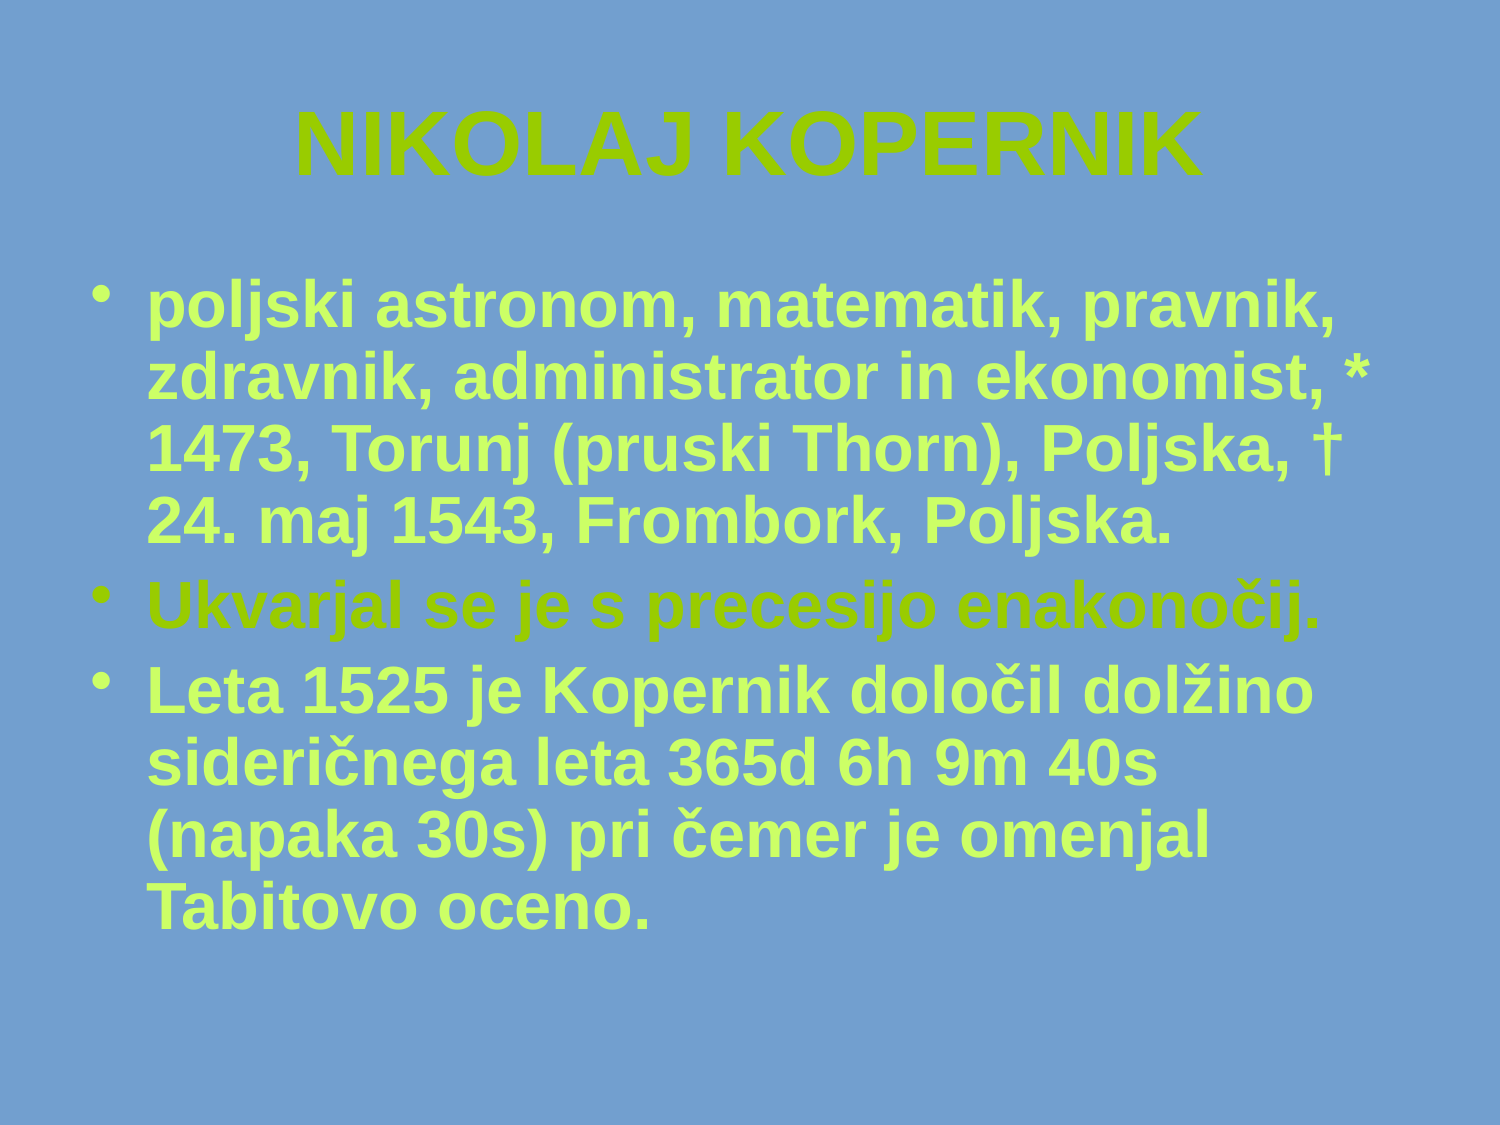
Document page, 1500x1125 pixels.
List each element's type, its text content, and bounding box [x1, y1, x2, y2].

list poljski astronom, matematik, pravnik, zdravnik, administrator in ekonomist, * 1473, Torunj (pruski Thorn), Poljska, † 24. maj 1543, Frombork, Poljska. Ukvarjal se je s precesijo enakonočij. Leta 1525 je Kopernik določil dolžino sideričnega leta 365d 6h 9m 40s (napaka 30s) pri čemer je omenjal Tabitovo oceno. [75, 262, 1425, 1005]
title NIKOLAJ KOPERNIK [75, 45, 1425, 233]
